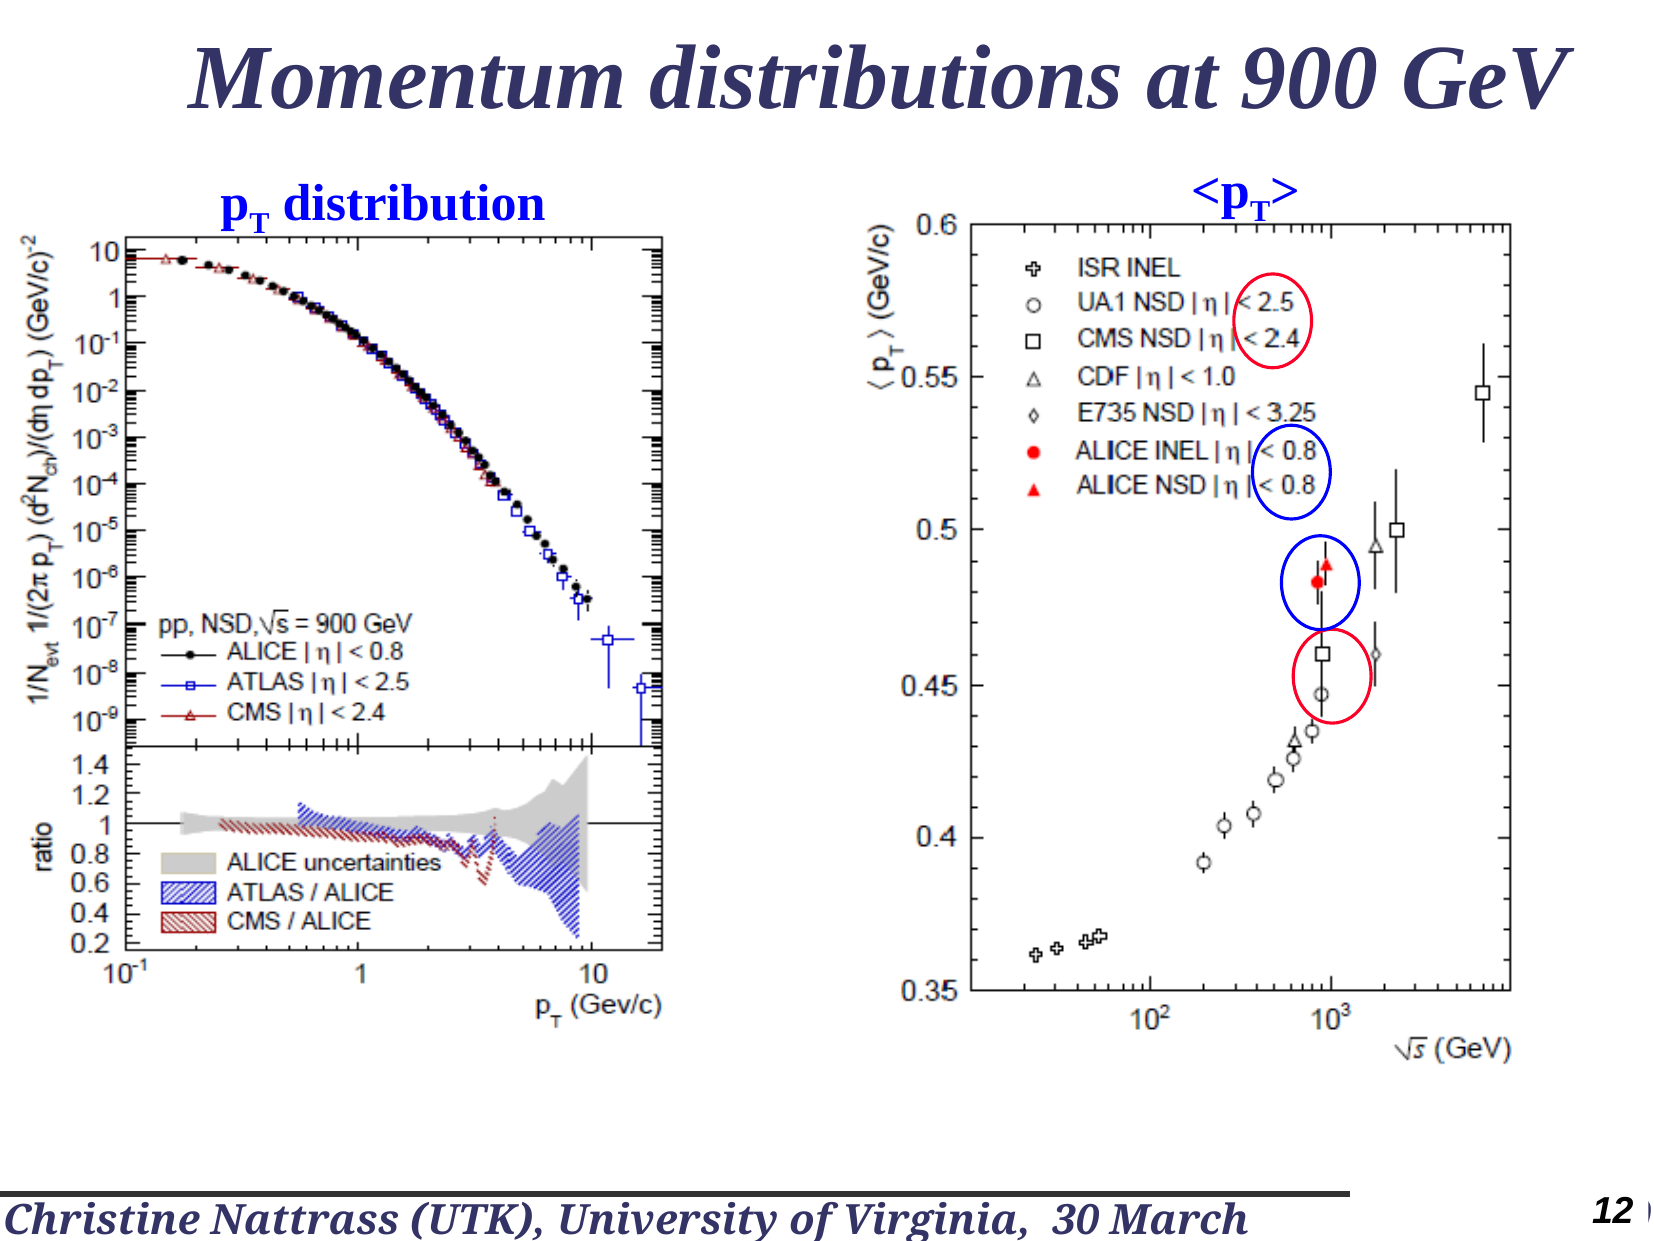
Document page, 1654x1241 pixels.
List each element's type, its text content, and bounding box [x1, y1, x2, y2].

text_box pT distribution [205, 161, 562, 242]
picture [17, 230, 671, 1030]
text_box <pT> [1175, 150, 1316, 230]
text_box 12 [1573, 1181, 1649, 1239]
picture [862, 199, 1525, 1068]
title Momentum distributions at 900 GeV [135, 15, 1625, 139]
